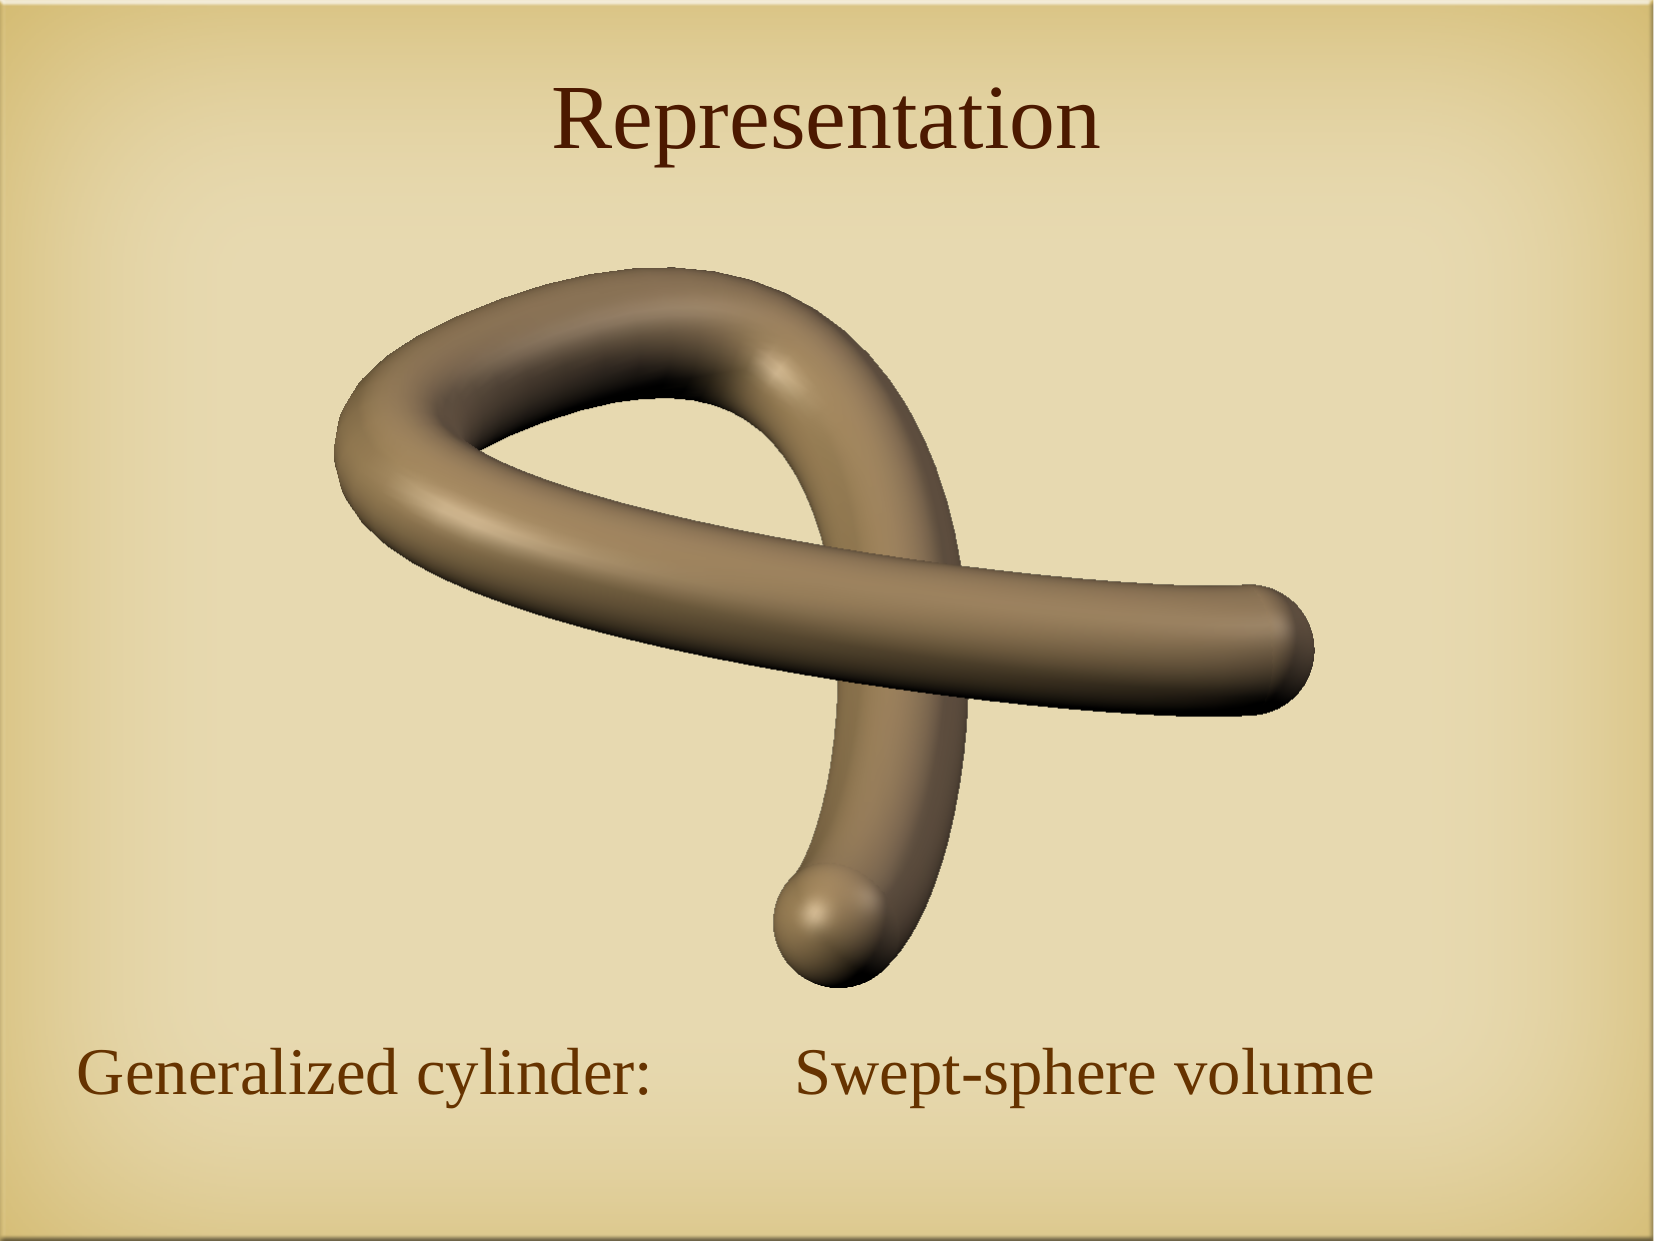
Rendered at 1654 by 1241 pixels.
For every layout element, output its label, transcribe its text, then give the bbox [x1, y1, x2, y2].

list Generalized cylinder: Swept-sphere volume [59, 206, 1595, 1182]
title Representation [59, 58, 1595, 178]
picture [0, 0, 1654, 1241]
